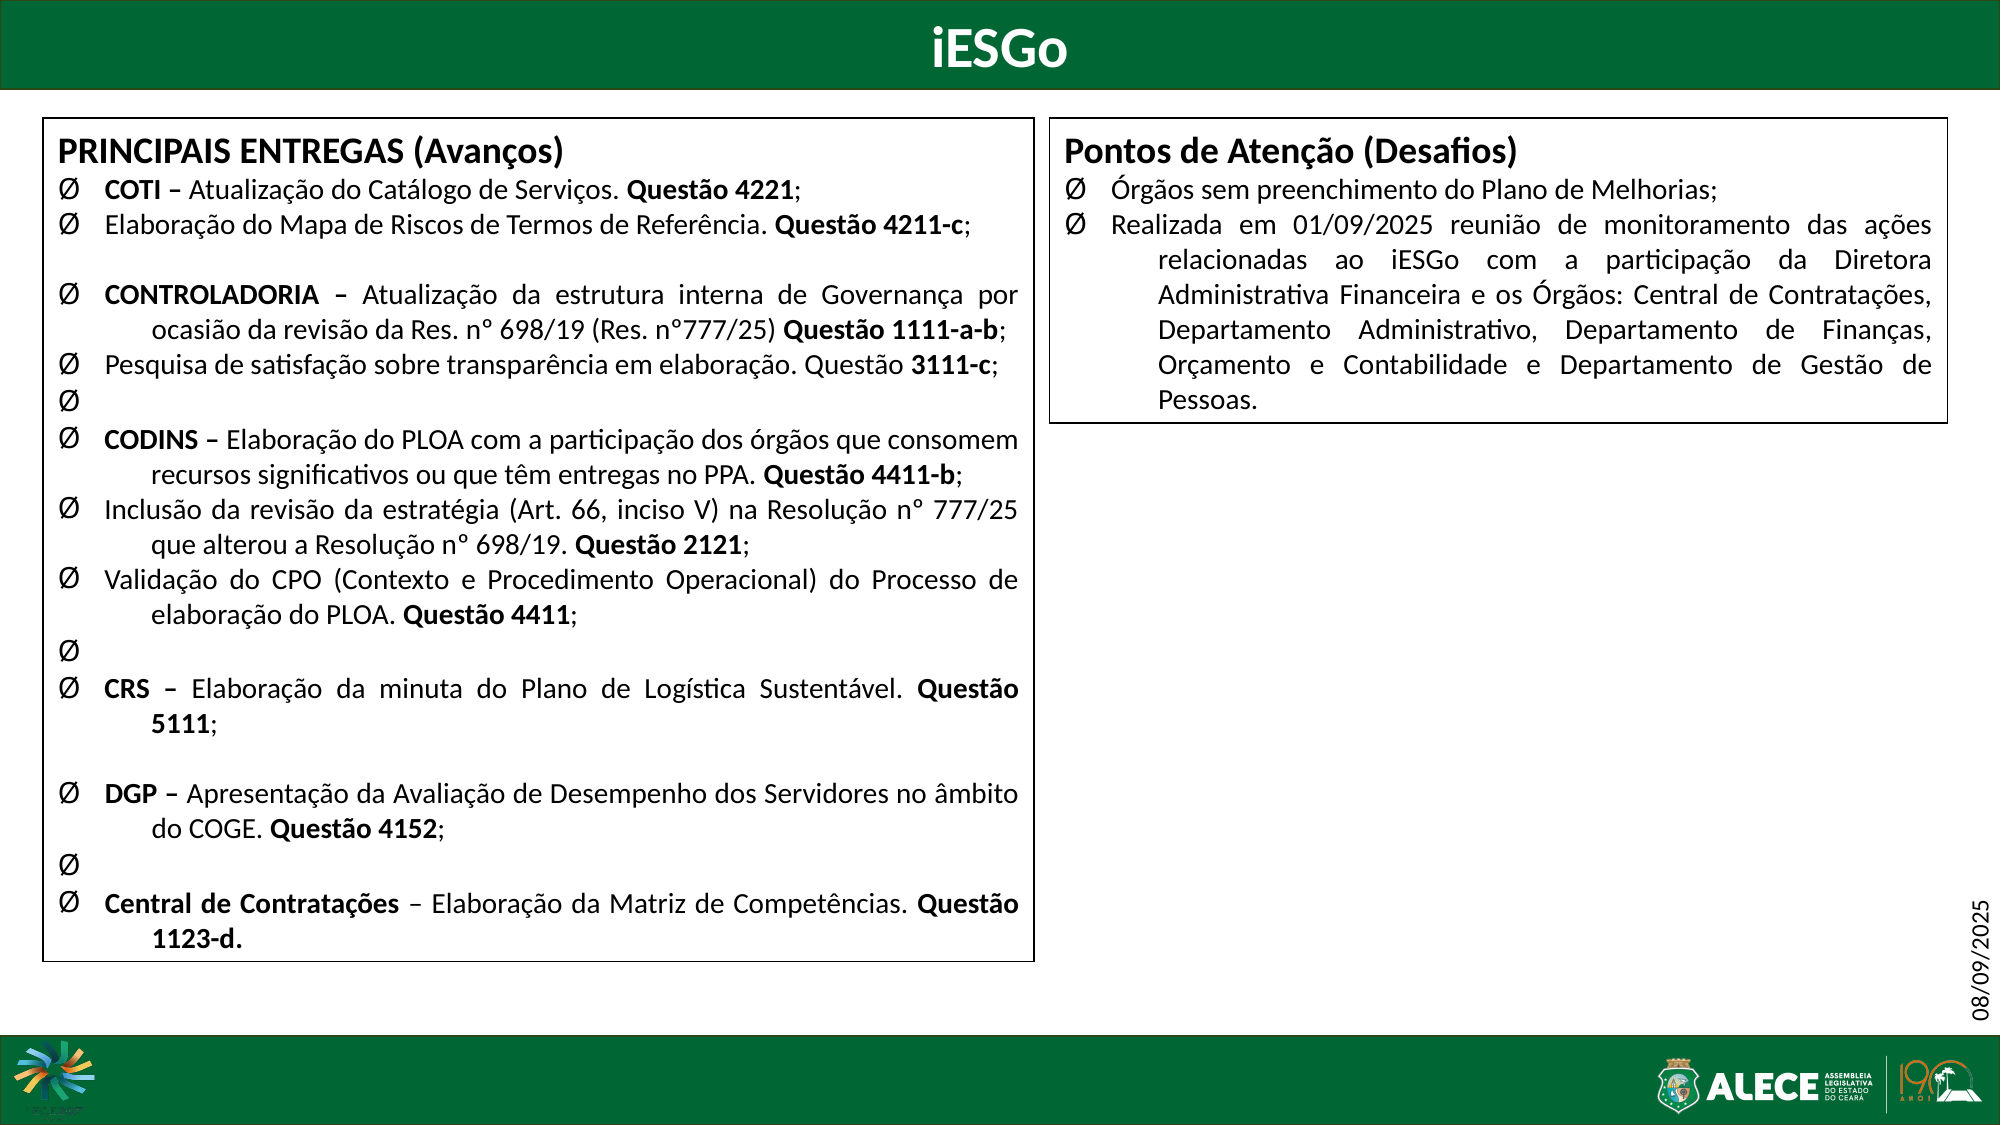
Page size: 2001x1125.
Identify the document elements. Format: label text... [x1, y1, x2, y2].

text_box PRINCIPAIS ENTREGAS (Avanços) COTI – Atualização do Catálogo de Serviços. Questão 4221; Elaboração do Mapa de Riscos de Termos de Referência. Questão 4211-c; CONTROLADORIA – Atualização da estrutura interna de Governança por ocasião da revisão da Res. nº 698/19 (Res. nº777/25) Questão 1111-a-b; Pesquisa de satisfação sobre transparência em elaboração. Questão 3111-c; CODINS – Elaboração do PLOA com a participação dos órgãos que consomem recursos significativos ou que têm entregas no PPA. Questão 4411-b; Inclusão da revisão da estratégia (Art. 66, inciso V) na Resolução nº 777/25 que alterou a Resolução nº 698/19. Questão 2121; Validação do CPO (Contexto e Procedimento Operacional) do Processo de elaboração do PLOA. Questão 4411; CRS – Elaboração da minuta do Plano de Logística Sustentável. Questão 5111; DGP – Apresentação da Avaliação de Desempenho dos Servidores no âmbito do COGE. Questão 4152; Central de Contratações – Elaboração da Matriz de Competências. Questão 1123-d. [42, 118, 1035, 957]
text_box iESGo [0, 0, 2000, 89]
picture [1625, 982, 2000, 1125]
text_box Pontos de Atenção (Desafios) Órgãos sem preenchimento do Plano de Melhorias; Realizada em 01/09/2025 reunião de monitoramento das ações relacionadas ao iESGo com a participação da Diretora Administrativa Financeira e os Órgãos: Central de Contratações, Departamento Administrativo, Departamento de Finanças, Orçamento e Contabilidade e Departamento de Gestão de Pessoas. [1049, 118, 1948, 391]
text_box 08/09/2025 [1956, 883, 2000, 1037]
text_box [0, 1036, 1625, 1125]
